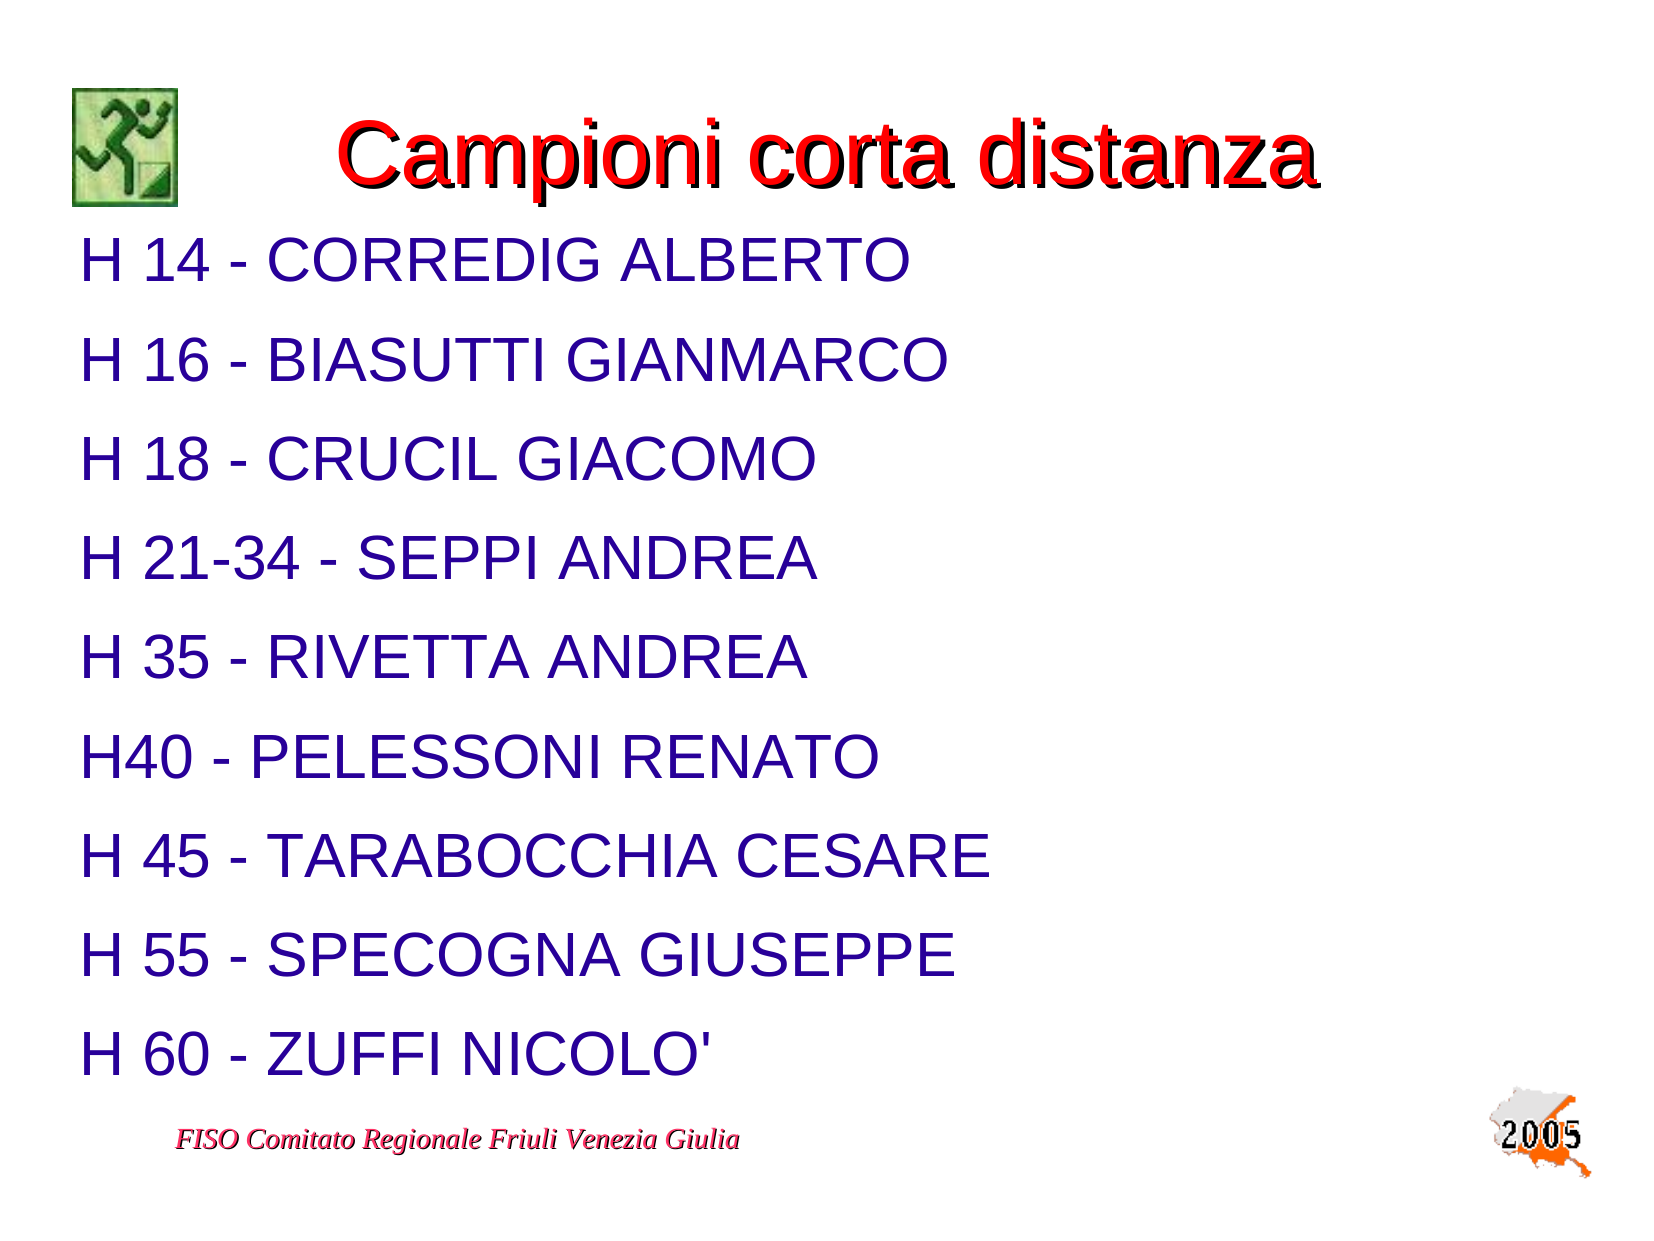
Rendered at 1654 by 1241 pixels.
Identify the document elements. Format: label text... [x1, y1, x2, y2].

picture [72, 88, 178, 207]
title Campioni corta distanza [82, 49, 1571, 257]
list H 14 - CORREDIG ALBERTO H 16 - BIASUTTI GIANMARCO H 18 - CRUCIL GIACOMO H 21-34 - SEPPI ANDREA H 35 - RIVETTA ANDREA H40 - PELESSONI RENATO H 45 - TARABOCCHIA CESARE H 55 - SPECOGNA GIUSEPPE H 60 - ZUFFI NICOLO' [61, 225, 1551, 1088]
picture [1488, 1081, 1595, 1182]
